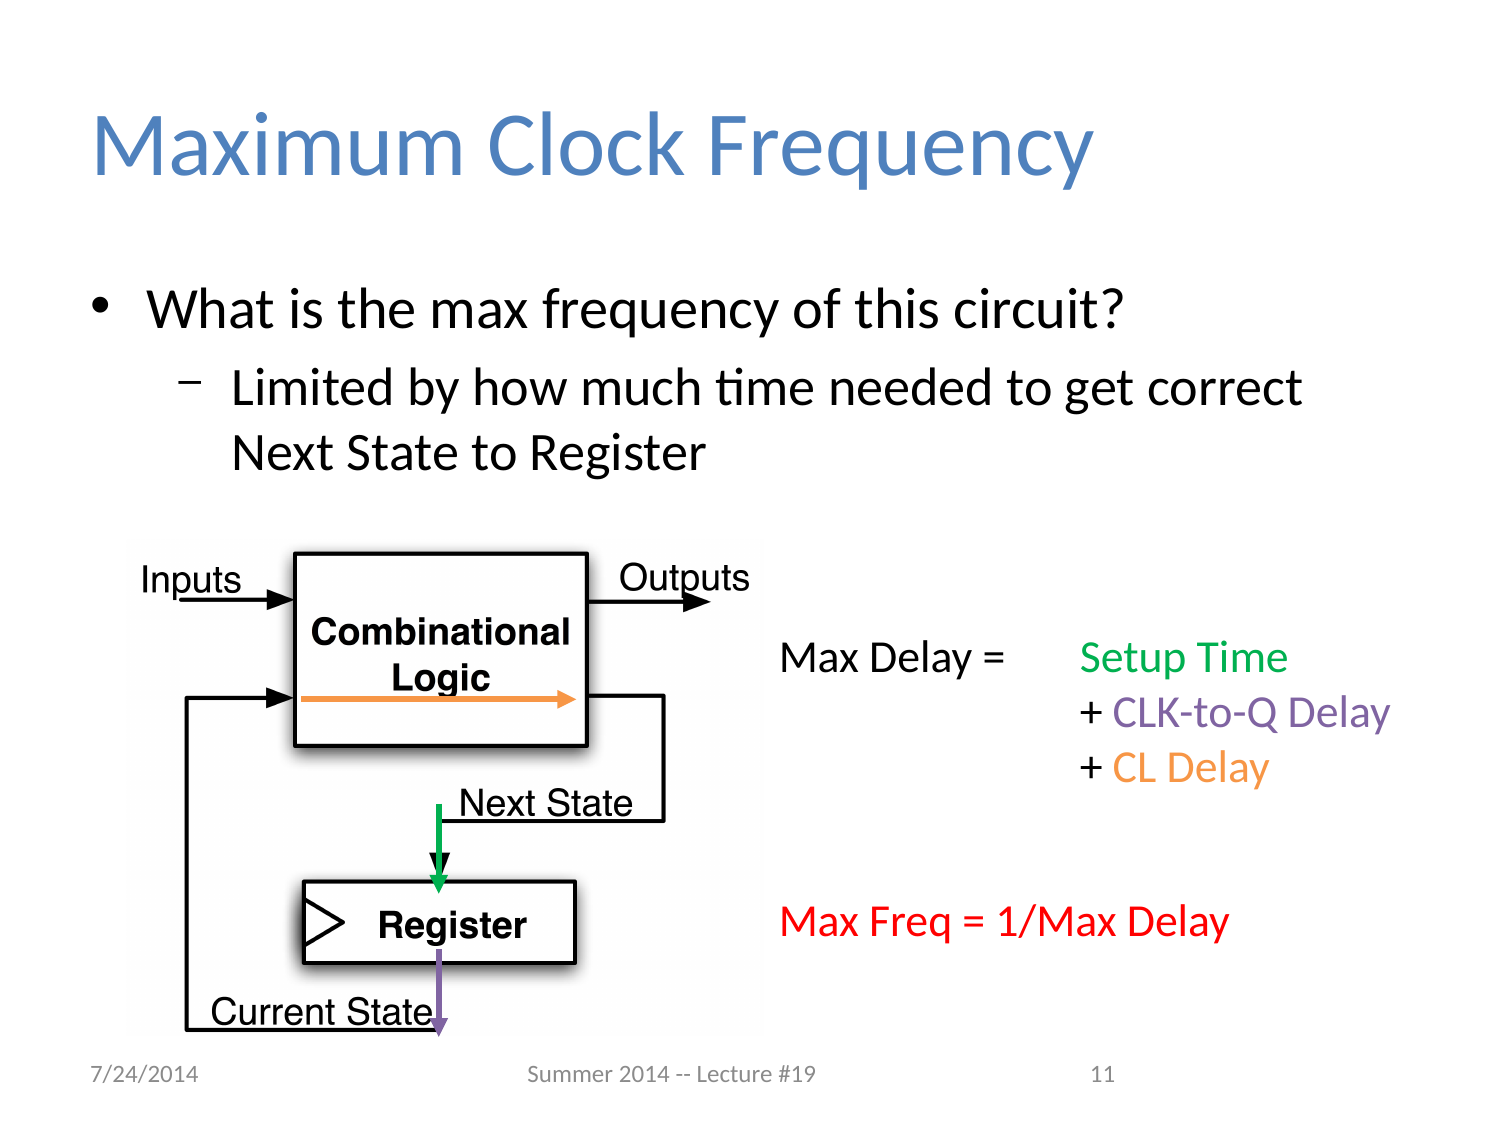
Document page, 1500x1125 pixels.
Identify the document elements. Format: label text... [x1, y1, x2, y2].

text_box Setup Time + CLK-to-Q Delay + CL Delay [1064, 619, 1500, 869]
title Maximum Clock Frequency [75, 45, 1425, 233]
slide_number 7/24/2014 [75, 1042, 425, 1103]
list What is the max frequency of this circuit? Limited by how much time needed to get correct Next State to Register [75, 262, 1425, 598]
text_box Max Delay = Max Freq = 1/Max Delay [763, 619, 1379, 1029]
footer Summer 2014 -- Lecture #19 [512, 1042, 988, 1103]
slide_number <number> [1074, 1042, 1425, 1103]
picture [126, 539, 764, 1036]
